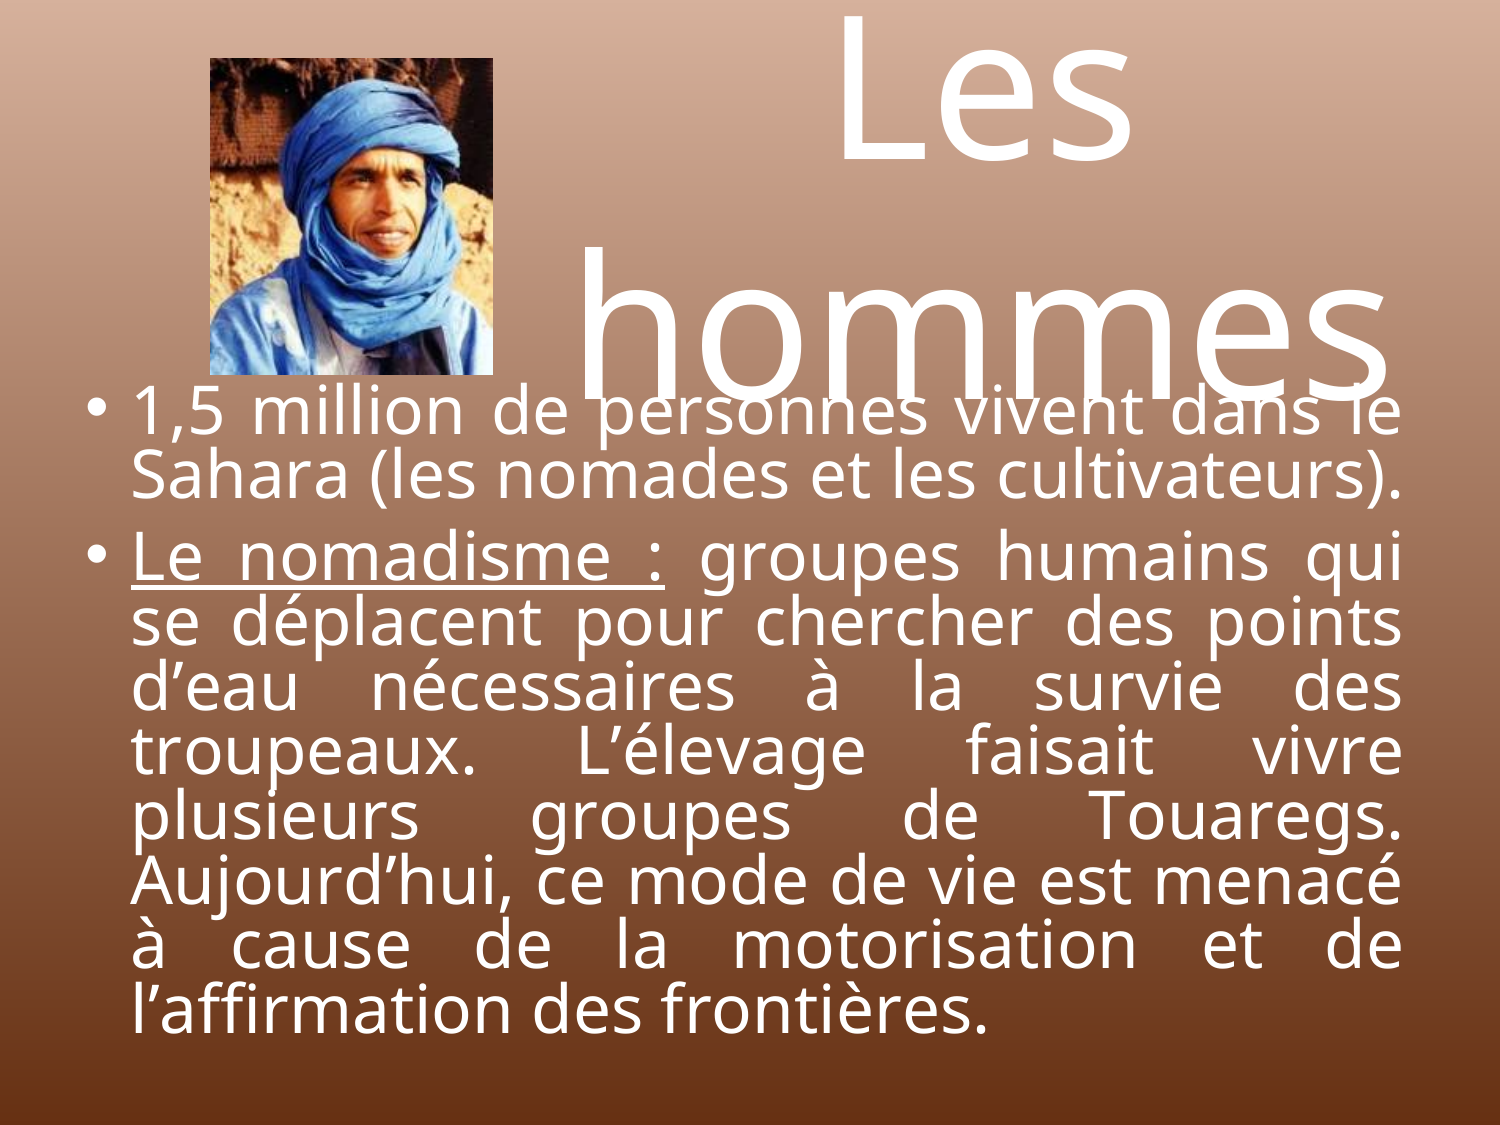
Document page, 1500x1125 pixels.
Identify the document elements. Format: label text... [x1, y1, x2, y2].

picture [210, 58, 493, 375]
list 1,5 million de personnes vivent dans le Sahara (les nomades et les cultivateurs). Le nomadisme : groupes humains qui se déplacent pour chercher des points d’eau nécessaires à la survie des troupeaux. L’élevage faisait vivre plusieurs groupes de Touaregs. Aujourd’hui, ce mode de vie est menacé à cause de la motorisation et de l’affirmation des frontières. [70, 374, 1421, 1074]
title Les hommes [539, 105, 1426, 293]
